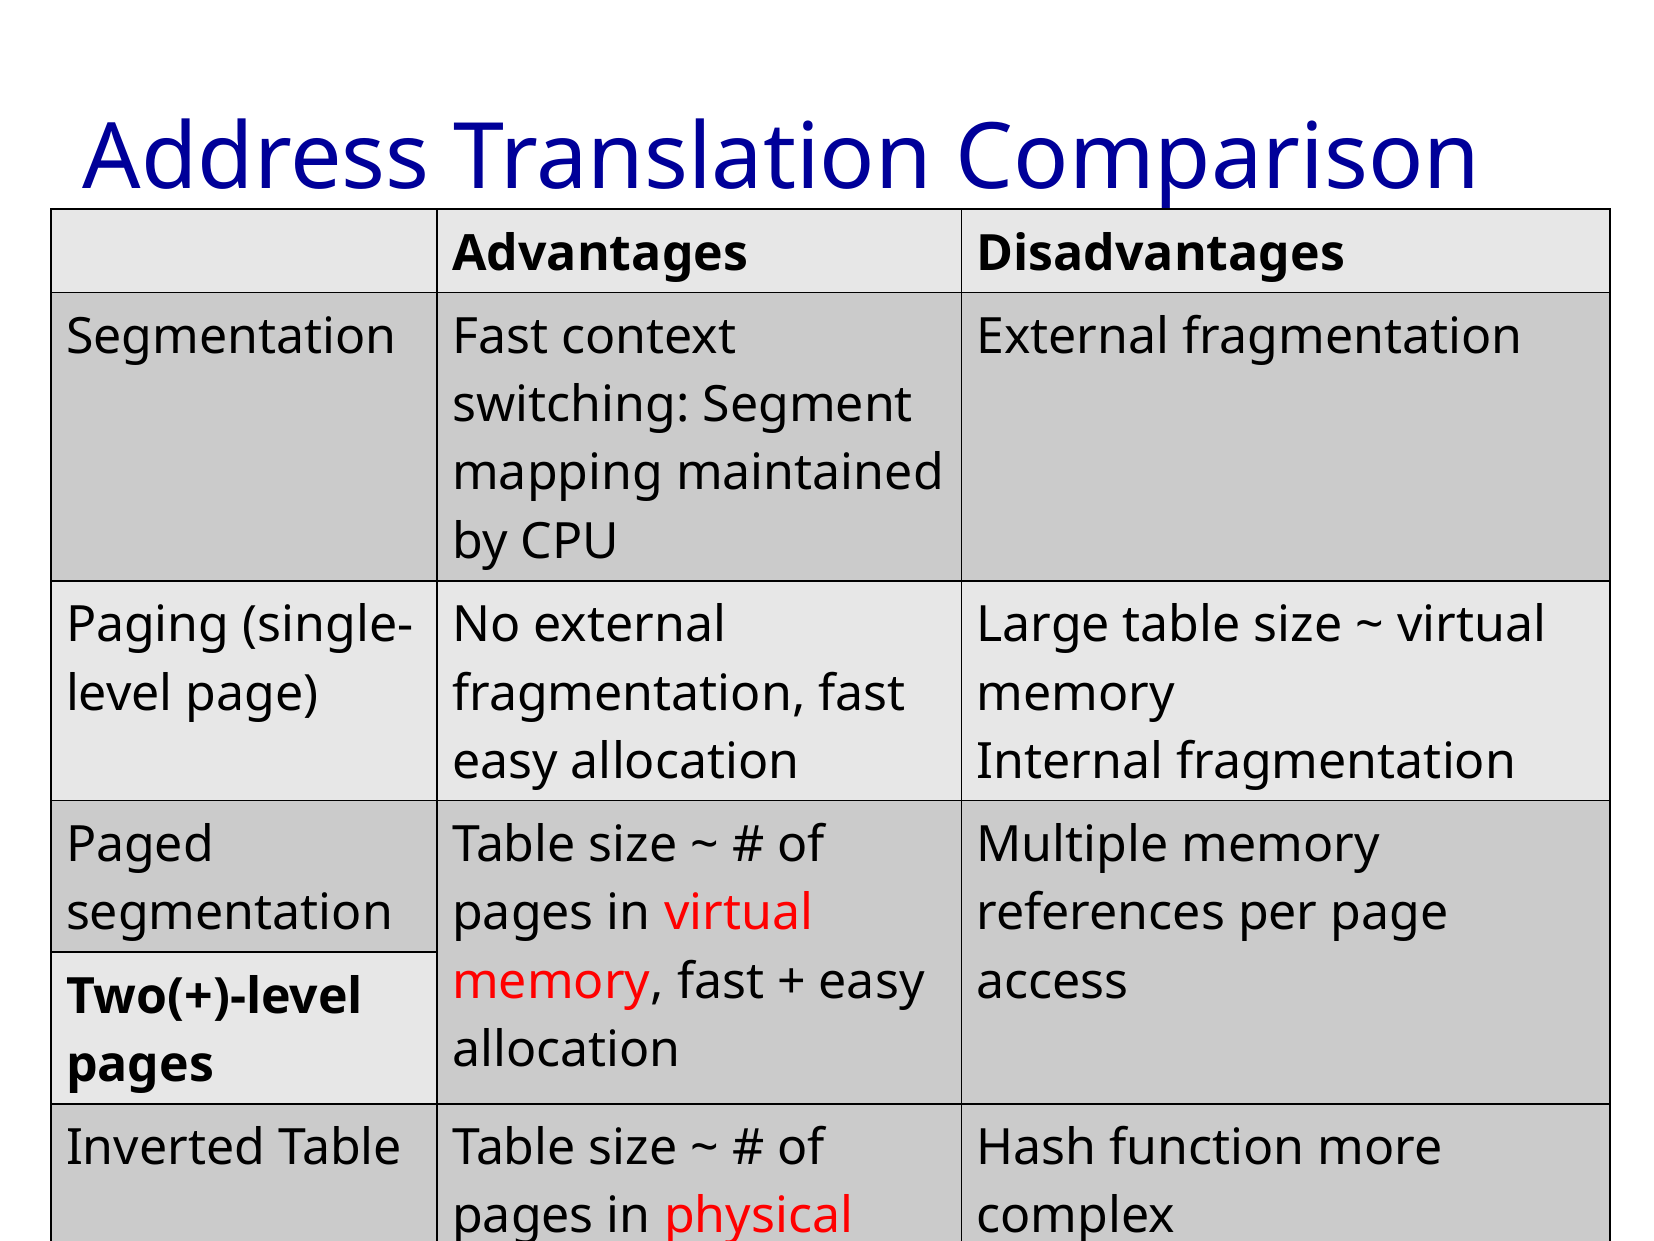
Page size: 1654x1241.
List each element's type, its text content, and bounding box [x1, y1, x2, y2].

table_cell Hash function more complex [962, 1105, 1609, 1241]
table_header Advantages [438, 210, 961, 292]
table_cell Inverted Table [52, 1105, 436, 1241]
table_cell Multiple memory references per page access [962, 801, 1609, 1103]
table_cell Table size ~ # of pages in virtual memory, fast + easy allocation [438, 801, 961, 1103]
table_cell External fragmentation [962, 293, 1609, 580]
table_header [52, 210, 436, 292]
table_cell Table size ~ # of pages in physical memory [438, 1105, 961, 1241]
table_header Disadvantages [962, 210, 1609, 292]
table_cell Fast context switching: Segment mapping maintained by CPU [438, 293, 961, 580]
table_cell Two(+)-level pages [52, 953, 436, 1103]
table_cell Large table size ~ virtual memory Internal fragmentation [962, 582, 1609, 800]
table_cell No external fragmentation, fast easy allocation [438, 582, 961, 800]
table_cell Segmentation [52, 293, 436, 580]
table_cell Paged segmentation [52, 801, 436, 951]
table_cell Paging (single-level page) [52, 582, 436, 800]
title Address Translation Comparison [82, 49, 1571, 208]
